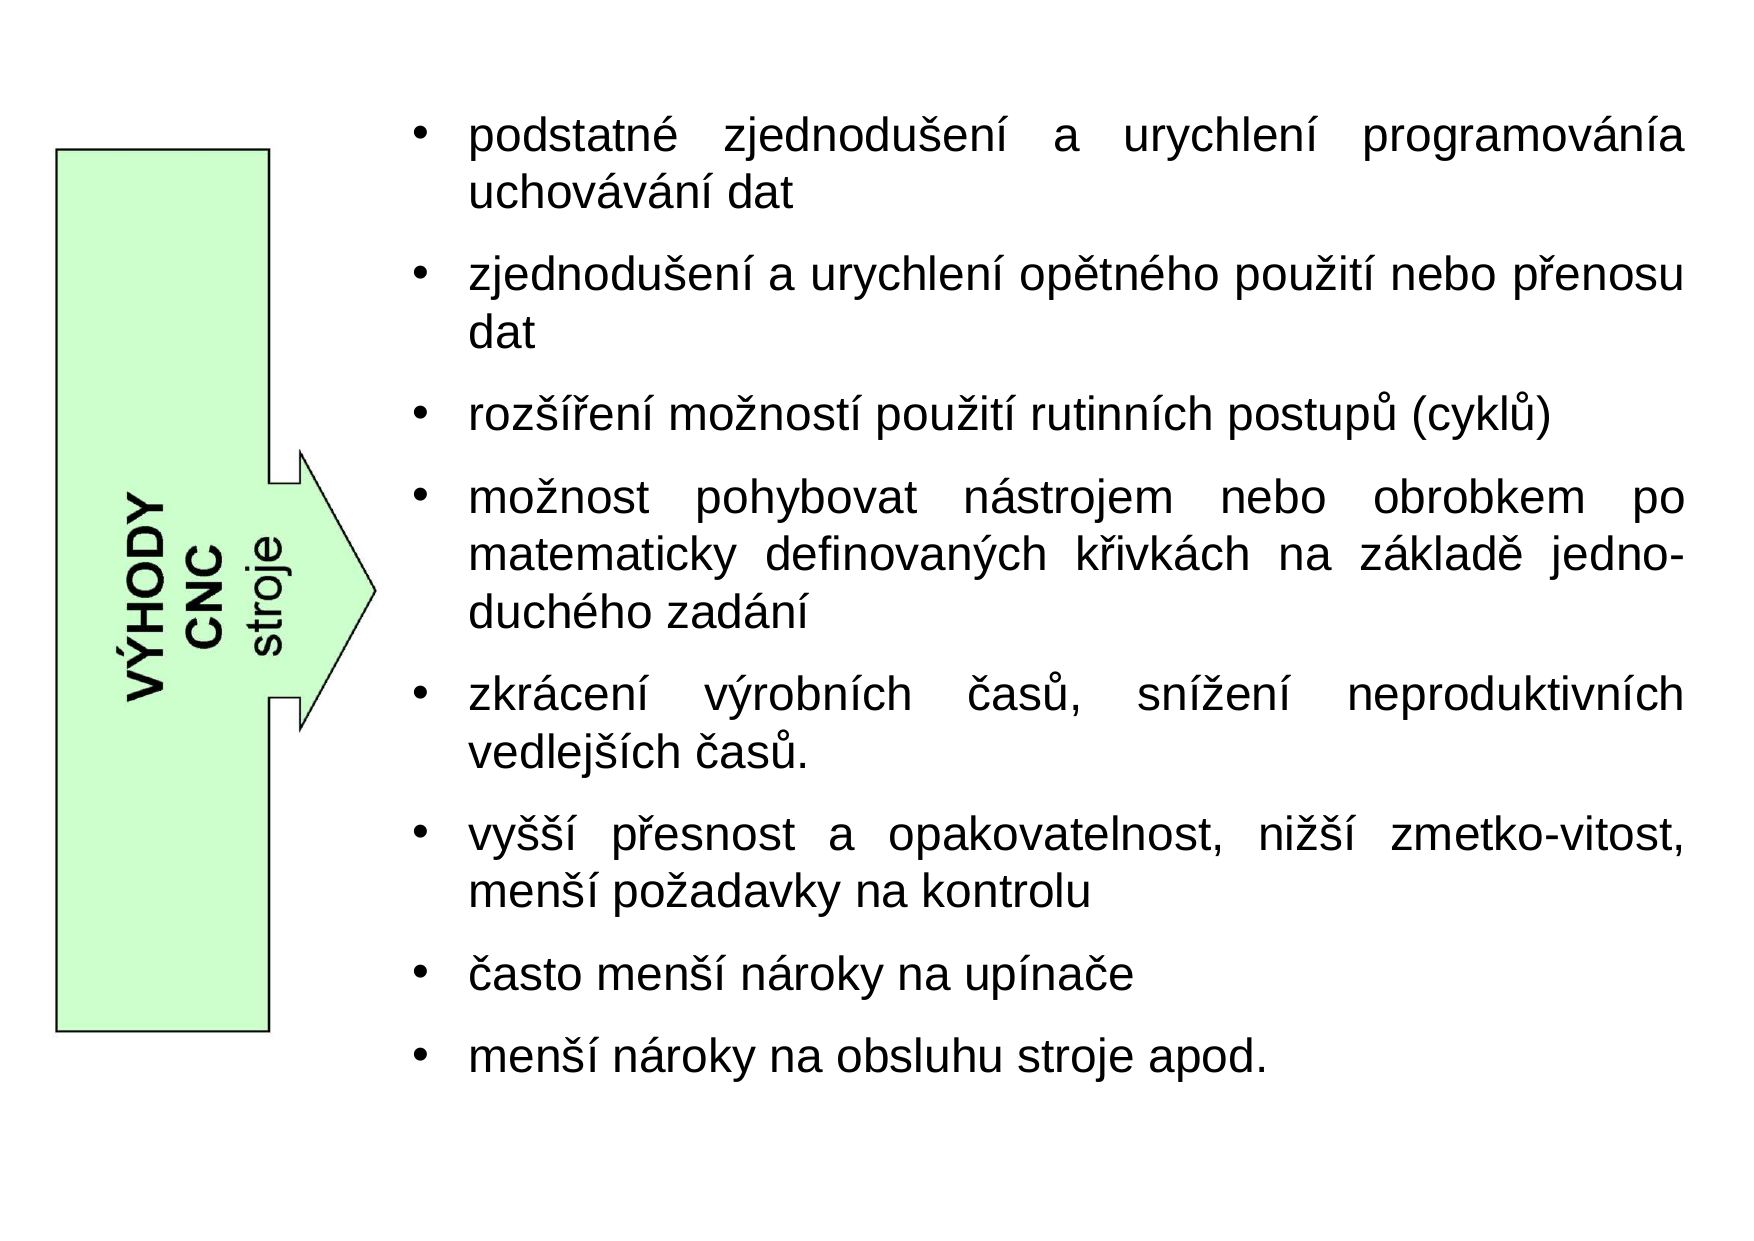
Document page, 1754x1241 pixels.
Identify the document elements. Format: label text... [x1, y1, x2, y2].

text_box podstatné zjednodušení a urychlení programování a uchovávání dat zjednodušení a urychlení opětného použití nebo přenosu dat rozšíření možností použití rutinních postupů (cyklů) možnost pohybovat nástrojem nebo obrobkem po matematicky definovaných křivkách na základě jedno-duchého zadání zkrácení výrobních časů, snížení neproduktivních vedlejších časů. vyšší přesnost a opakovatelnost, nižší zmetko-vitost, menší požadavky na kontrolu často menší nároky na upínače menší nároky na obsluhu stroje apod. [412, 103, 1688, 1072]
picture [28, 124, 388, 1057]
